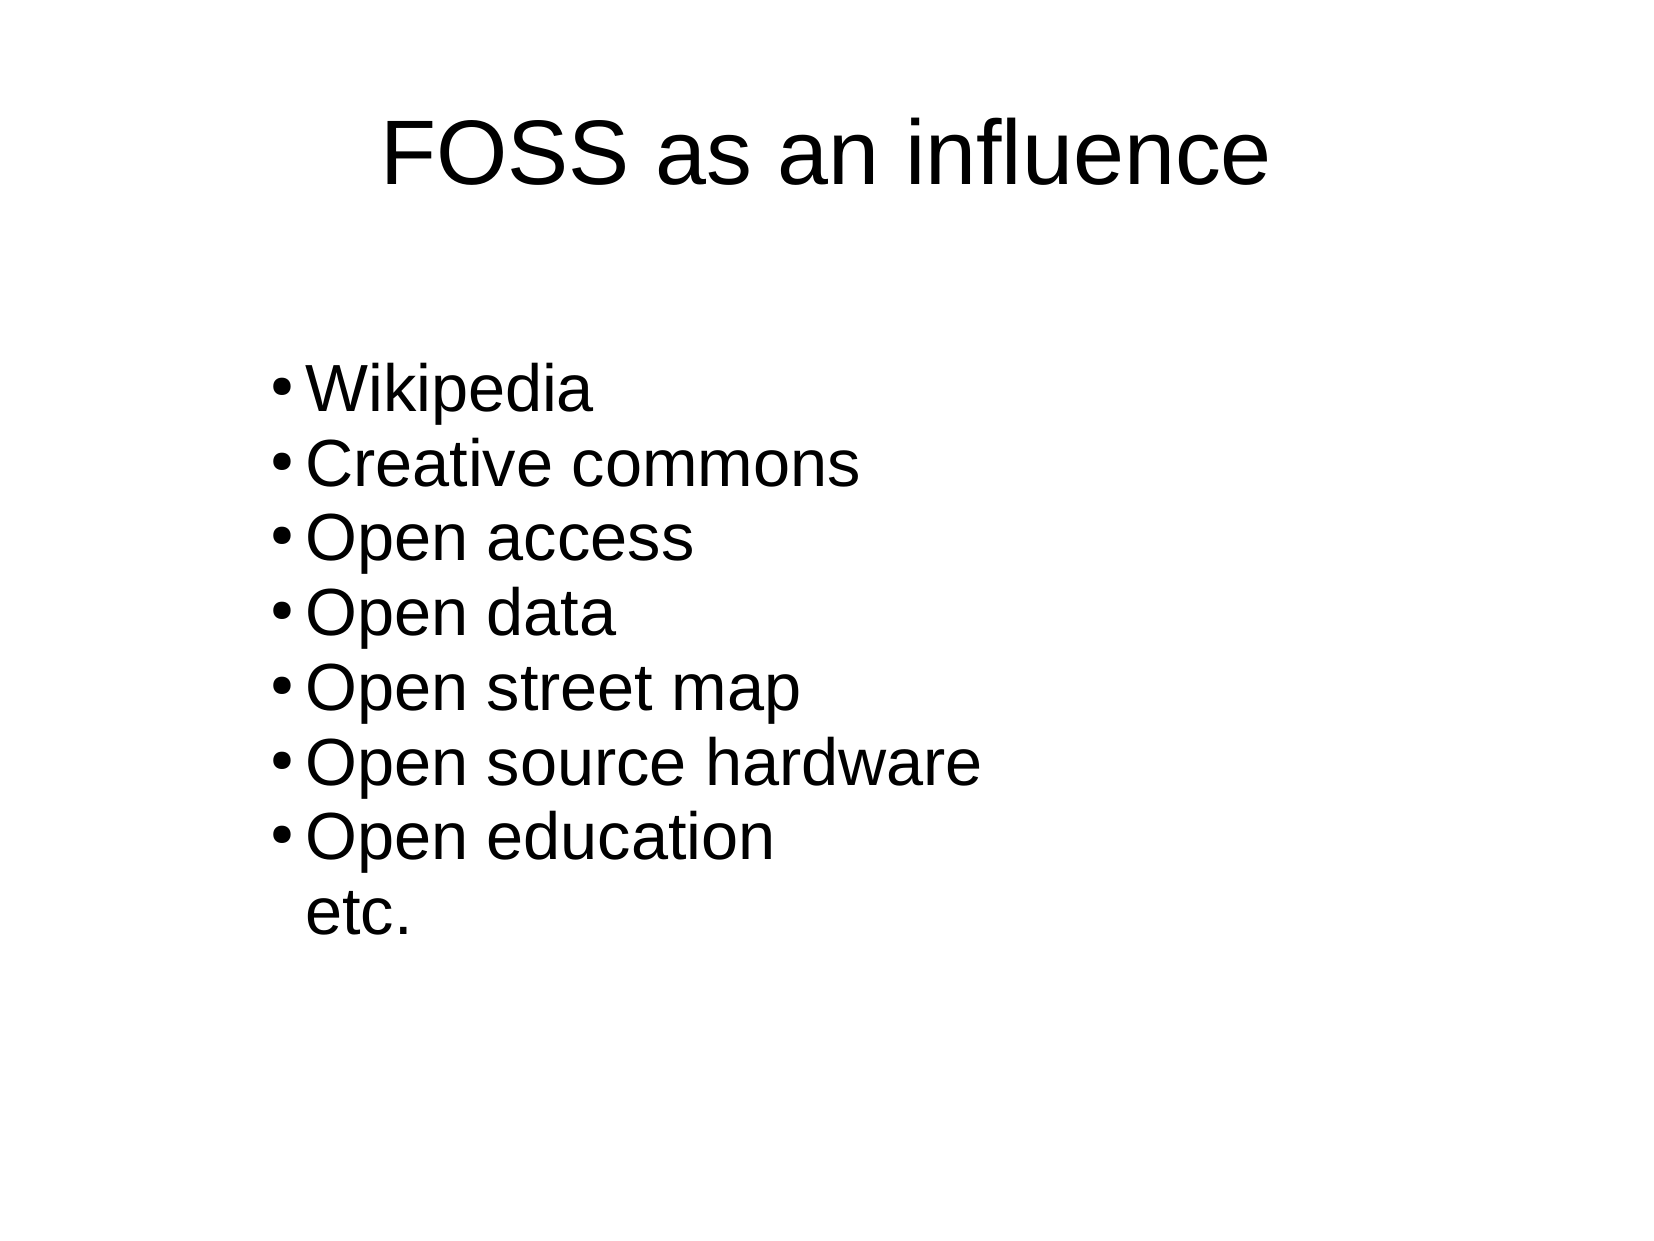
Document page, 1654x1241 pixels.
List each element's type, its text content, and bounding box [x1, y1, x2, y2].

subtitle Wikipedia Creative commons Open access Open data Open street map Open source hardware Open education etc. [270, 290, 1571, 1010]
title FOSS as an influence [82, 49, 1571, 257]
